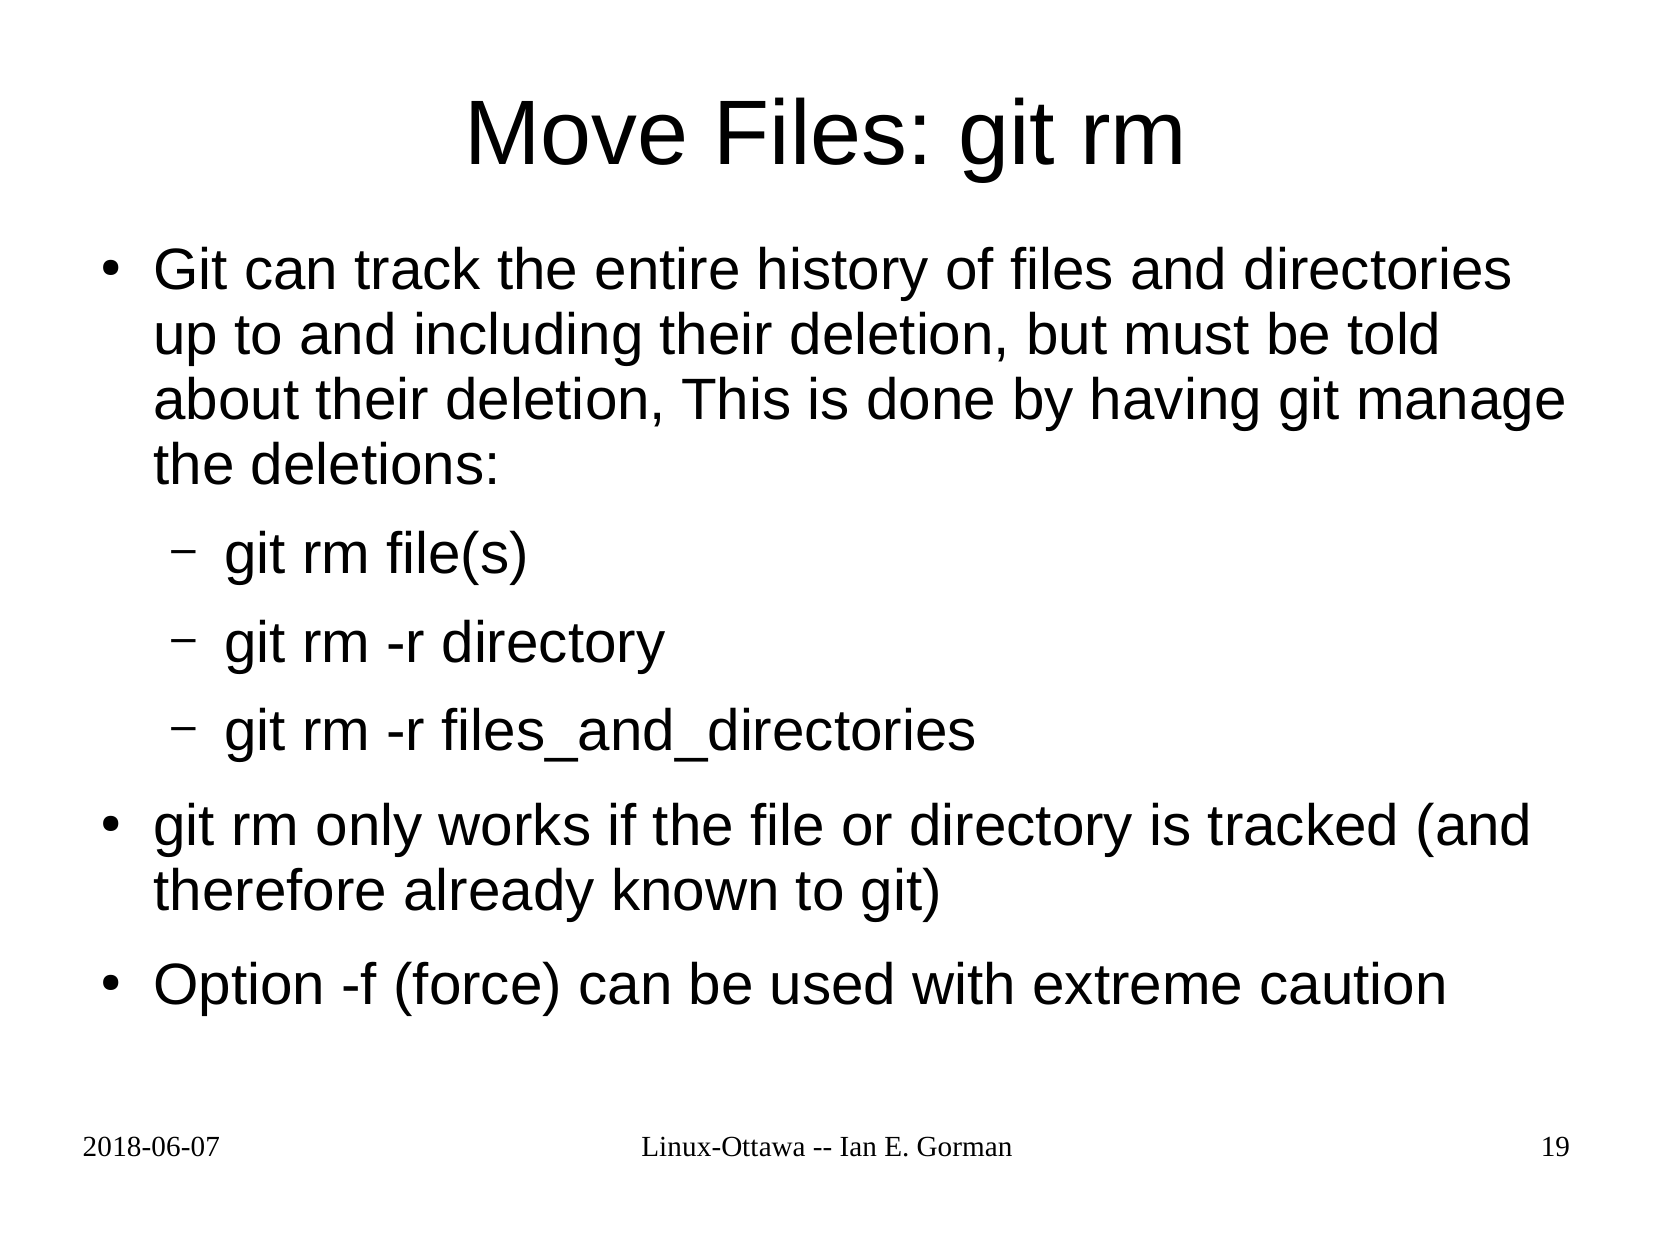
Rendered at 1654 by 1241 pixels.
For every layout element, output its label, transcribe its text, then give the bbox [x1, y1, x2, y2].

title Move Files: git rm [82, 49, 1571, 217]
list Git can track the entire history of files and directories up to and including their deletion, but must be told about their deletion, This is done by having git manage the deletions: git rm file(s) git rm -r directory git rm -r files_and_directories git rm only works if the file or directory is tracked (and therefore already known to git) Option -f (force) can be used with extreme caution [82, 236, 1571, 1096]
